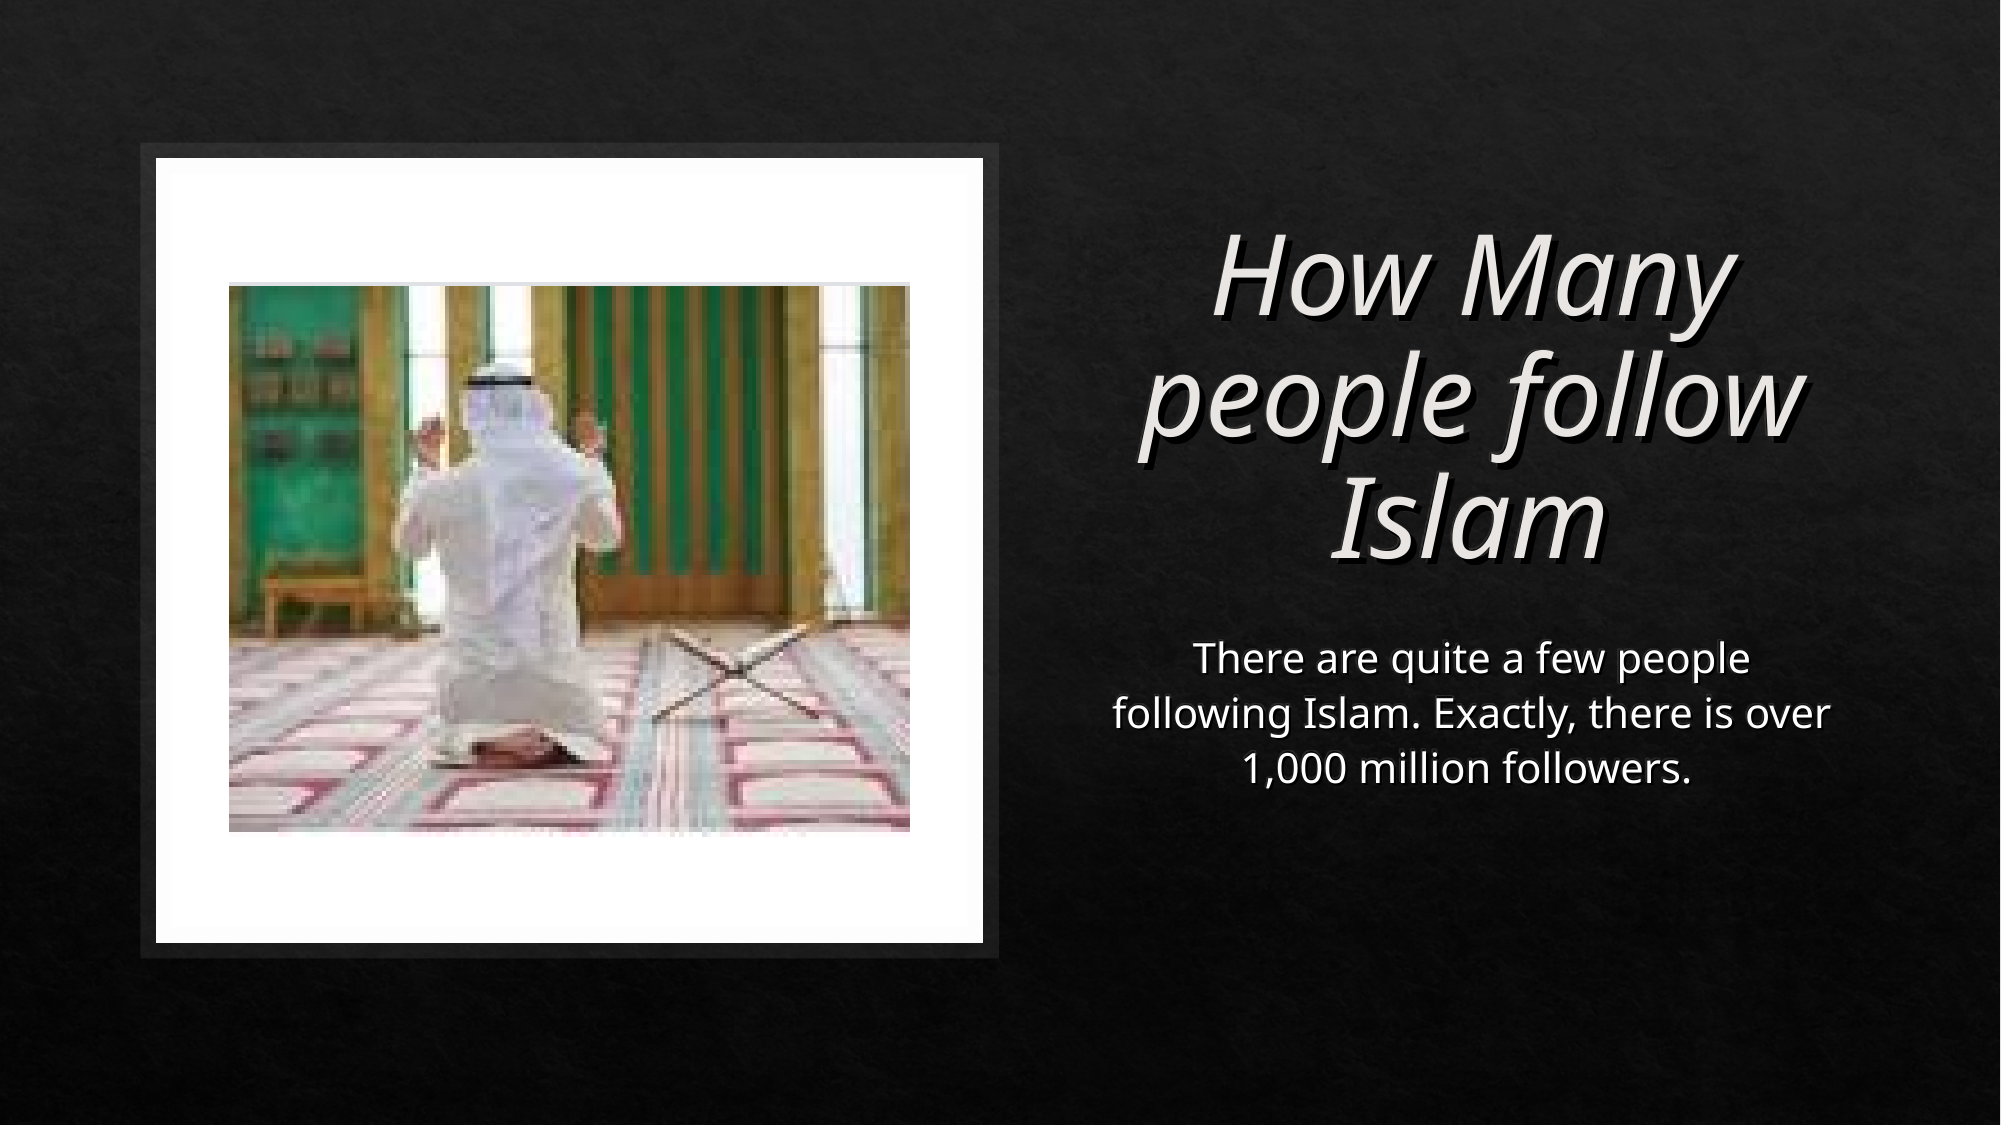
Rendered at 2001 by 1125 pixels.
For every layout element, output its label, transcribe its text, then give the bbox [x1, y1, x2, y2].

text_box [0, 0, 2000, 1125]
title How Many people follow Islam [1086, 158, 1858, 591]
picture [229, 264, 910, 837]
list There are quite a few people following Islam. Exactly, there is over 1,000 million followers. [1086, 619, 1858, 866]
